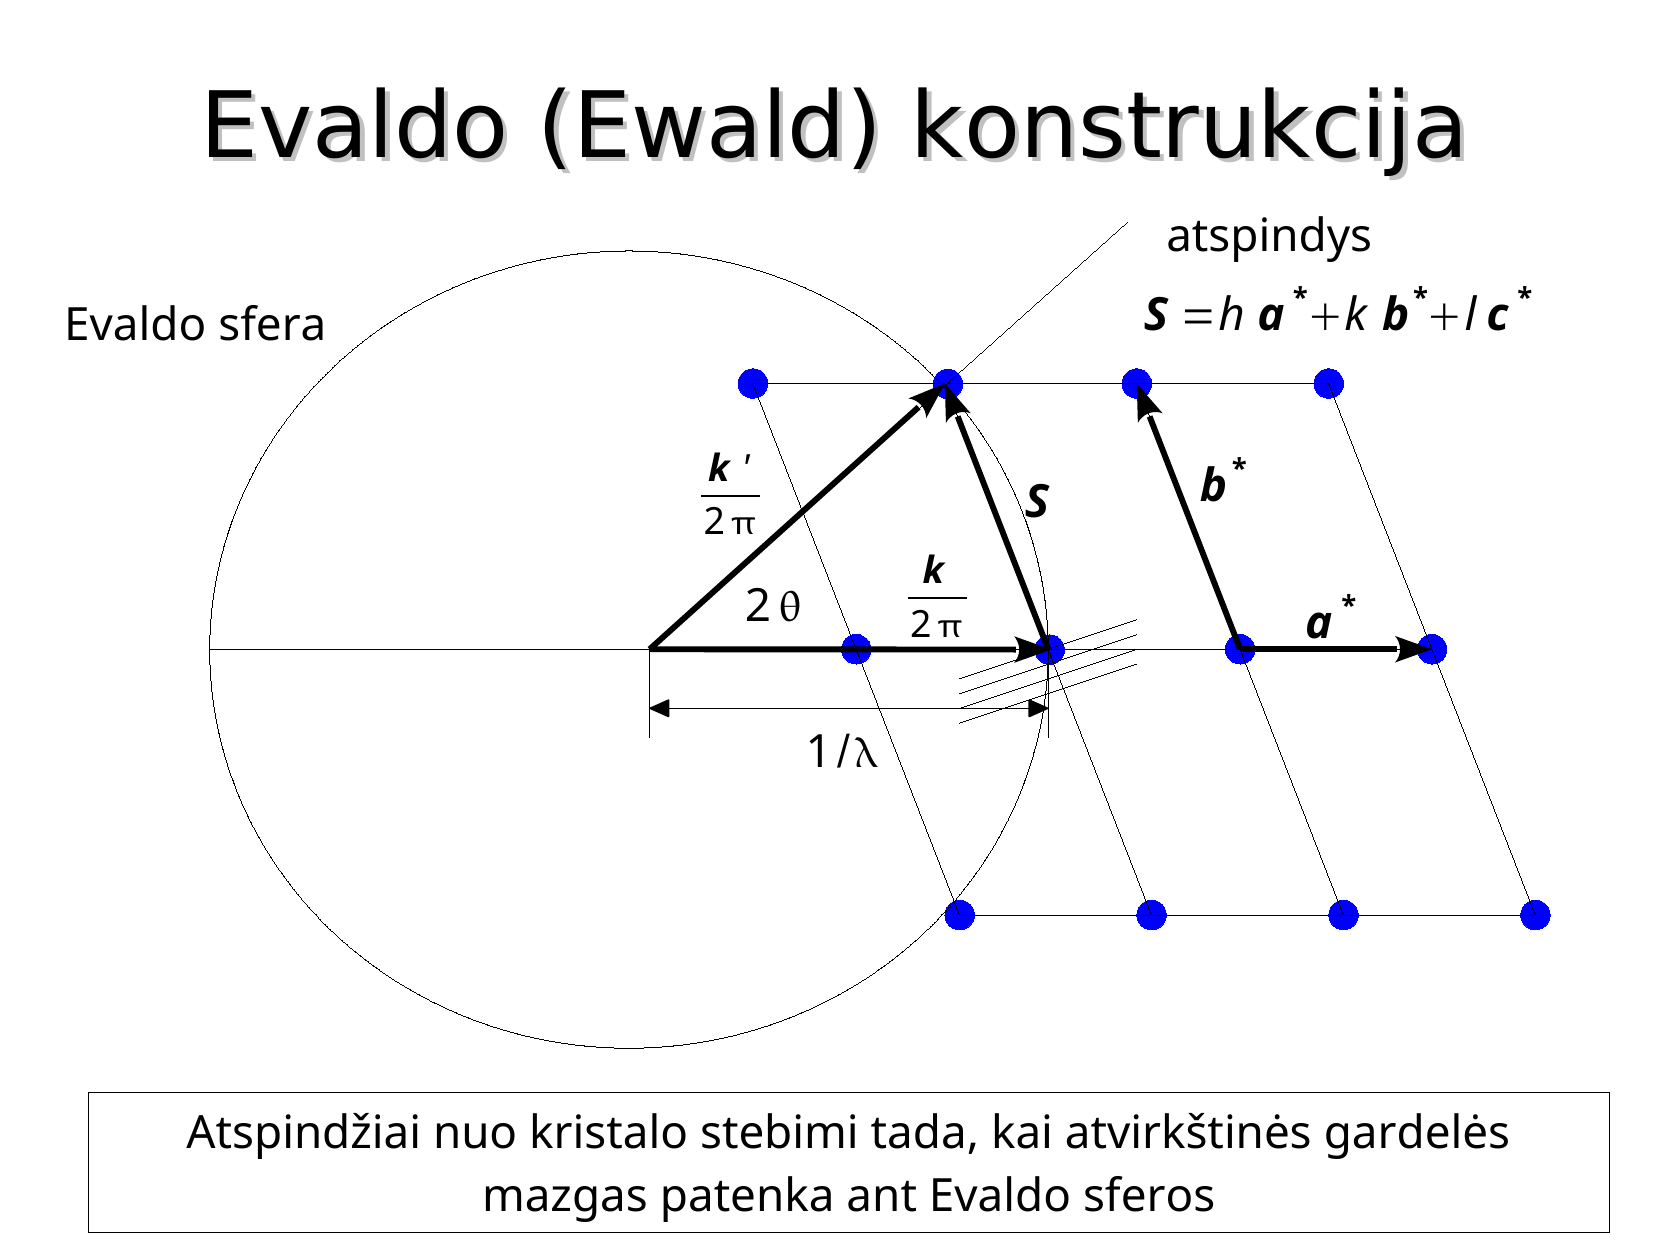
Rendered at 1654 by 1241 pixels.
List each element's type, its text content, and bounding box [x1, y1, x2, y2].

text_box [1139, 384, 1152, 395]
text_box [1049, 650, 1065, 665]
text_box [1328, 900, 1359, 915]
text_box [1328, 916, 1359, 930]
text_box Atspindžiai nuo kristalo stebimi tada, kai atvirkštinės gardelės mazgas patenka ant Evaldo sferos [88, 1092, 1610, 1219]
chart [899, 545, 975, 649]
text_box [1418, 634, 1447, 665]
text_box [1314, 368, 1344, 399]
text_box [1136, 916, 1167, 930]
text_box [1036, 652, 1048, 664]
chart [1299, 588, 1360, 654]
text_box [1520, 900, 1551, 930]
text_box [1225, 650, 1255, 665]
chart [799, 723, 886, 781]
text_box [1122, 368, 1152, 383]
chart [738, 577, 809, 635]
text_box [944, 900, 975, 930]
text_box [1036, 638, 1043, 646]
text_box [738, 368, 768, 399]
text_box [1238, 634, 1255, 646]
text_box [1225, 637, 1236, 649]
text_box [841, 634, 871, 646]
text_box [842, 653, 871, 665]
text_box [933, 369, 963, 396]
text_box Evaldo sfera [49, 283, 354, 355]
text_box atspindys [1151, 195, 1595, 266]
text_box [939, 388, 945, 399]
text_box [1136, 900, 1167, 915]
chart [1019, 472, 1063, 534]
chart [1194, 450, 1251, 517]
chart [693, 443, 768, 546]
chart [1138, 280, 1536, 347]
text_box [1122, 384, 1137, 399]
text_box [1048, 634, 1065, 649]
title Evaldo (Ewald) konstrukcija [91, 29, 1580, 222]
